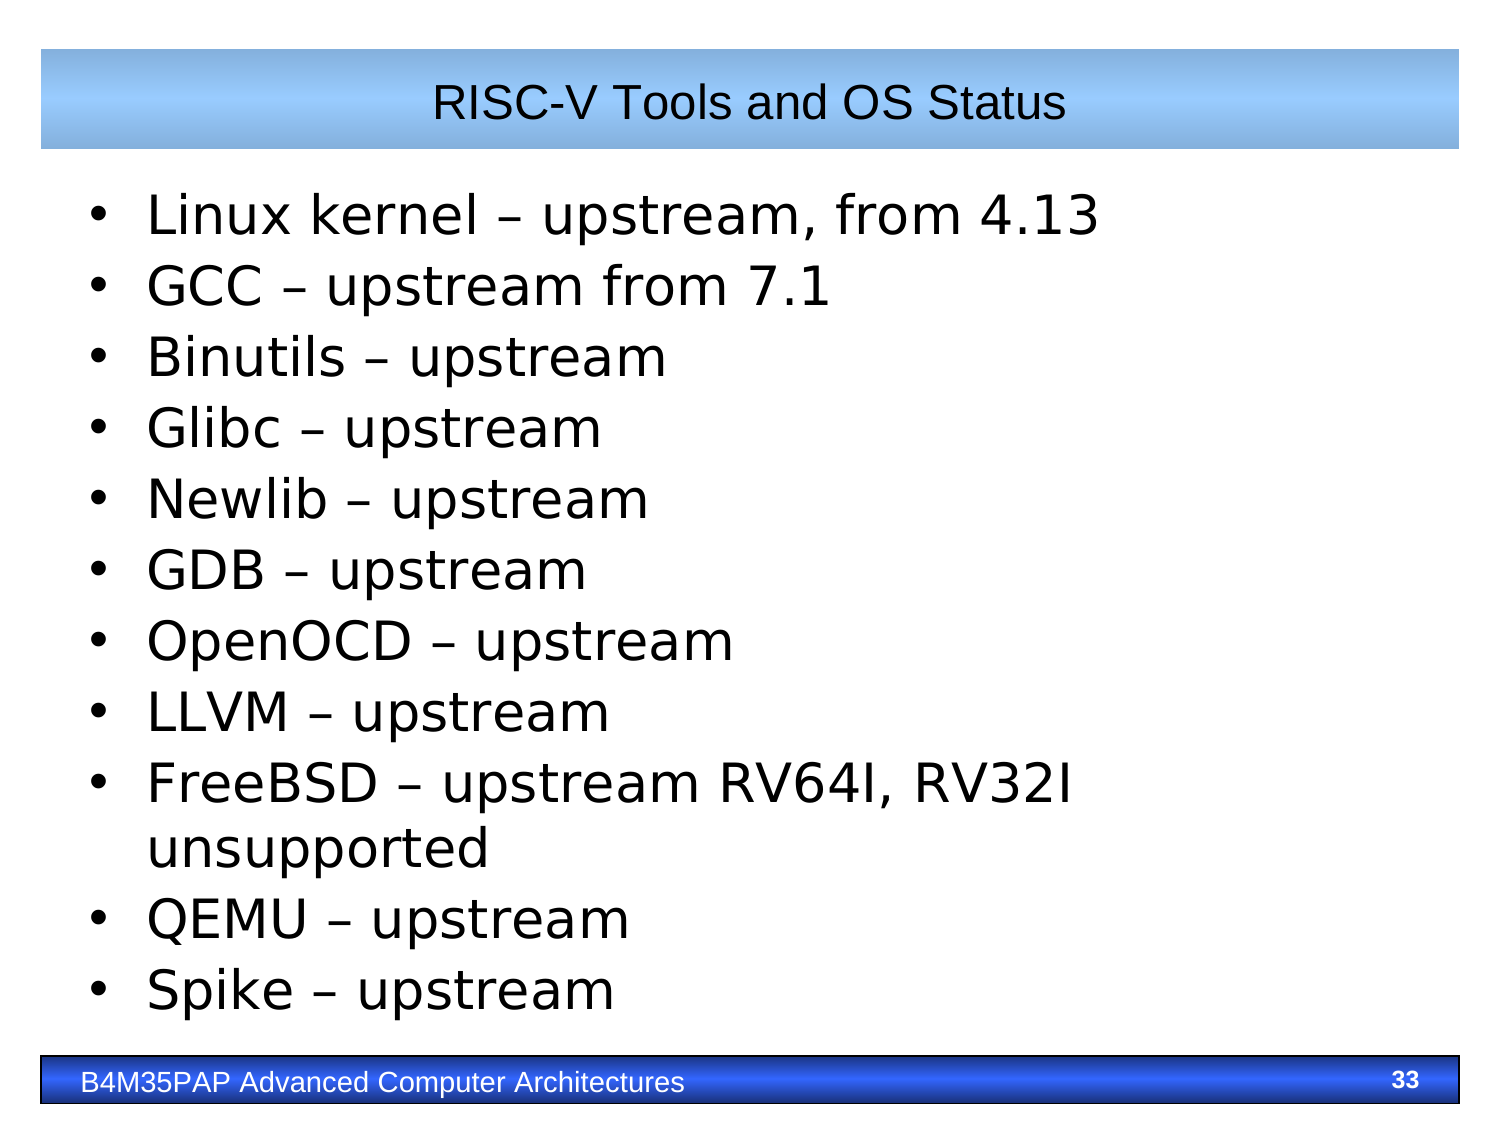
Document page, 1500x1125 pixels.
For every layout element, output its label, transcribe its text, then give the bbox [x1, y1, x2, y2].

title RISC-V Tools and OS Status [41, 49, 1459, 149]
list Linux kernel – upstream, from 4.13 GCC – upstream from 7.1 Binutils – upstream Glibc – upstream Newlib – upstream GDB – upstream OpenOCD – upstream LLVM – upstream FreeBSD – upstream RV64I, RV32I unsupported QEMU – upstream Spike – upstream [75, 172, 1426, 1038]
